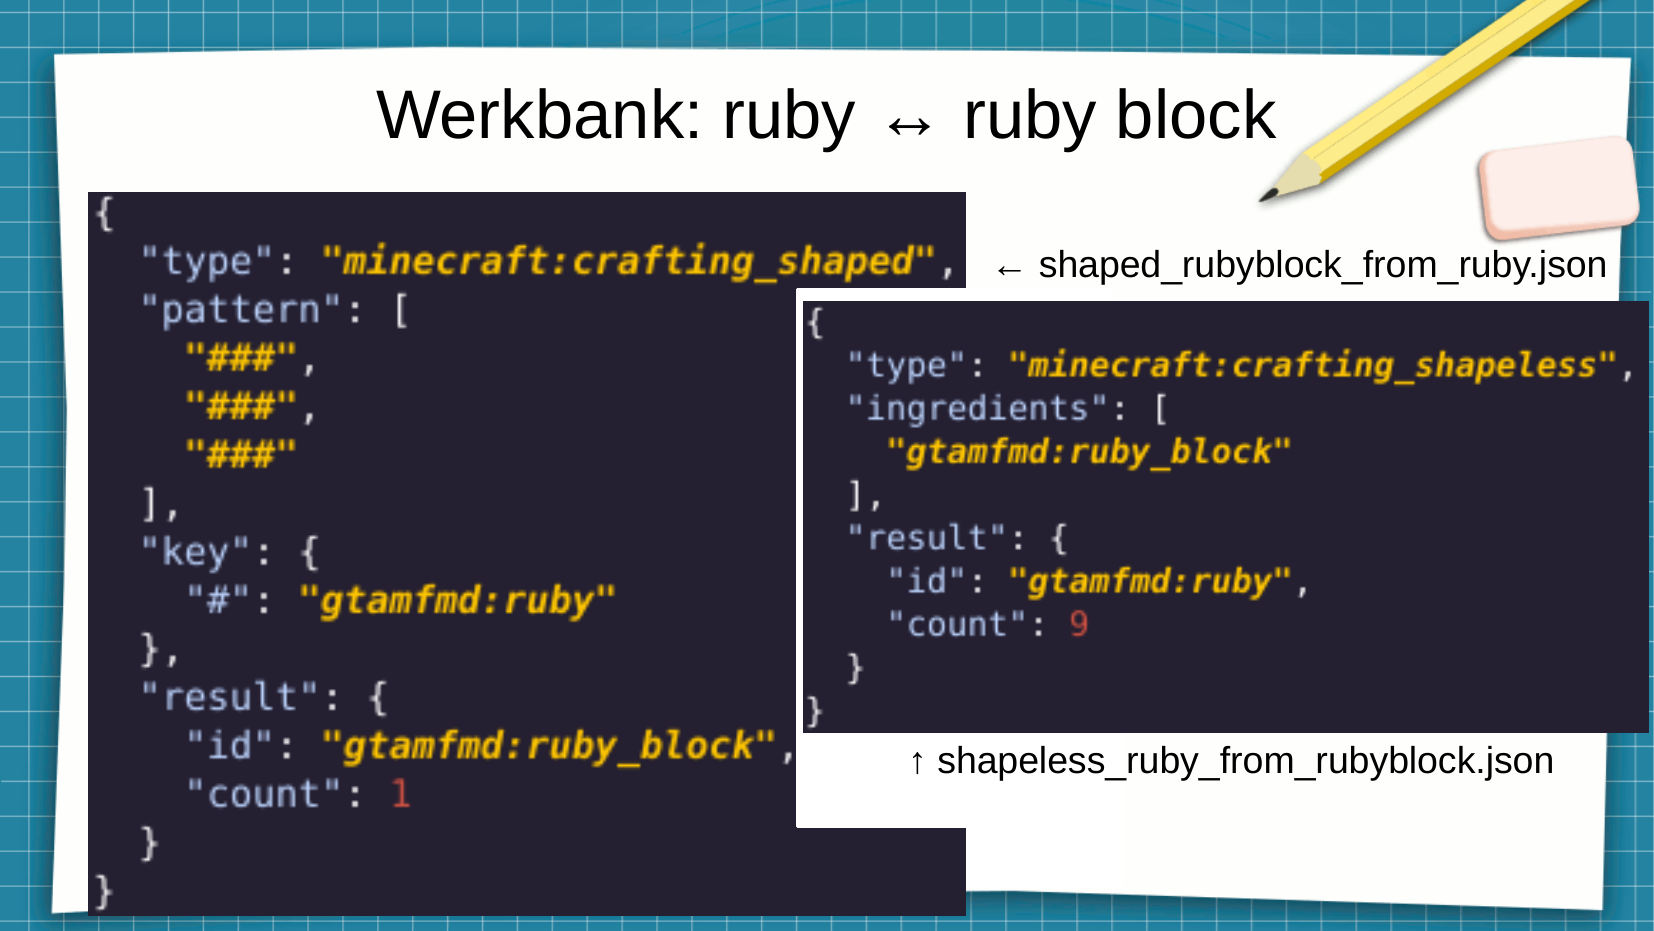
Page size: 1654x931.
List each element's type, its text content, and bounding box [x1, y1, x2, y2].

text_box ← shaped_rubyblock_from_ruby.json [974, 236, 1625, 294]
title Werkbank: ruby ↔ ruby block [82, 37, 1571, 193]
text_box ↑ shapeless_ruby_from_rubyblock.json [891, 732, 1571, 792]
text_box [797, 289, 1123, 886]
picture [0, 0, 1654, 931]
